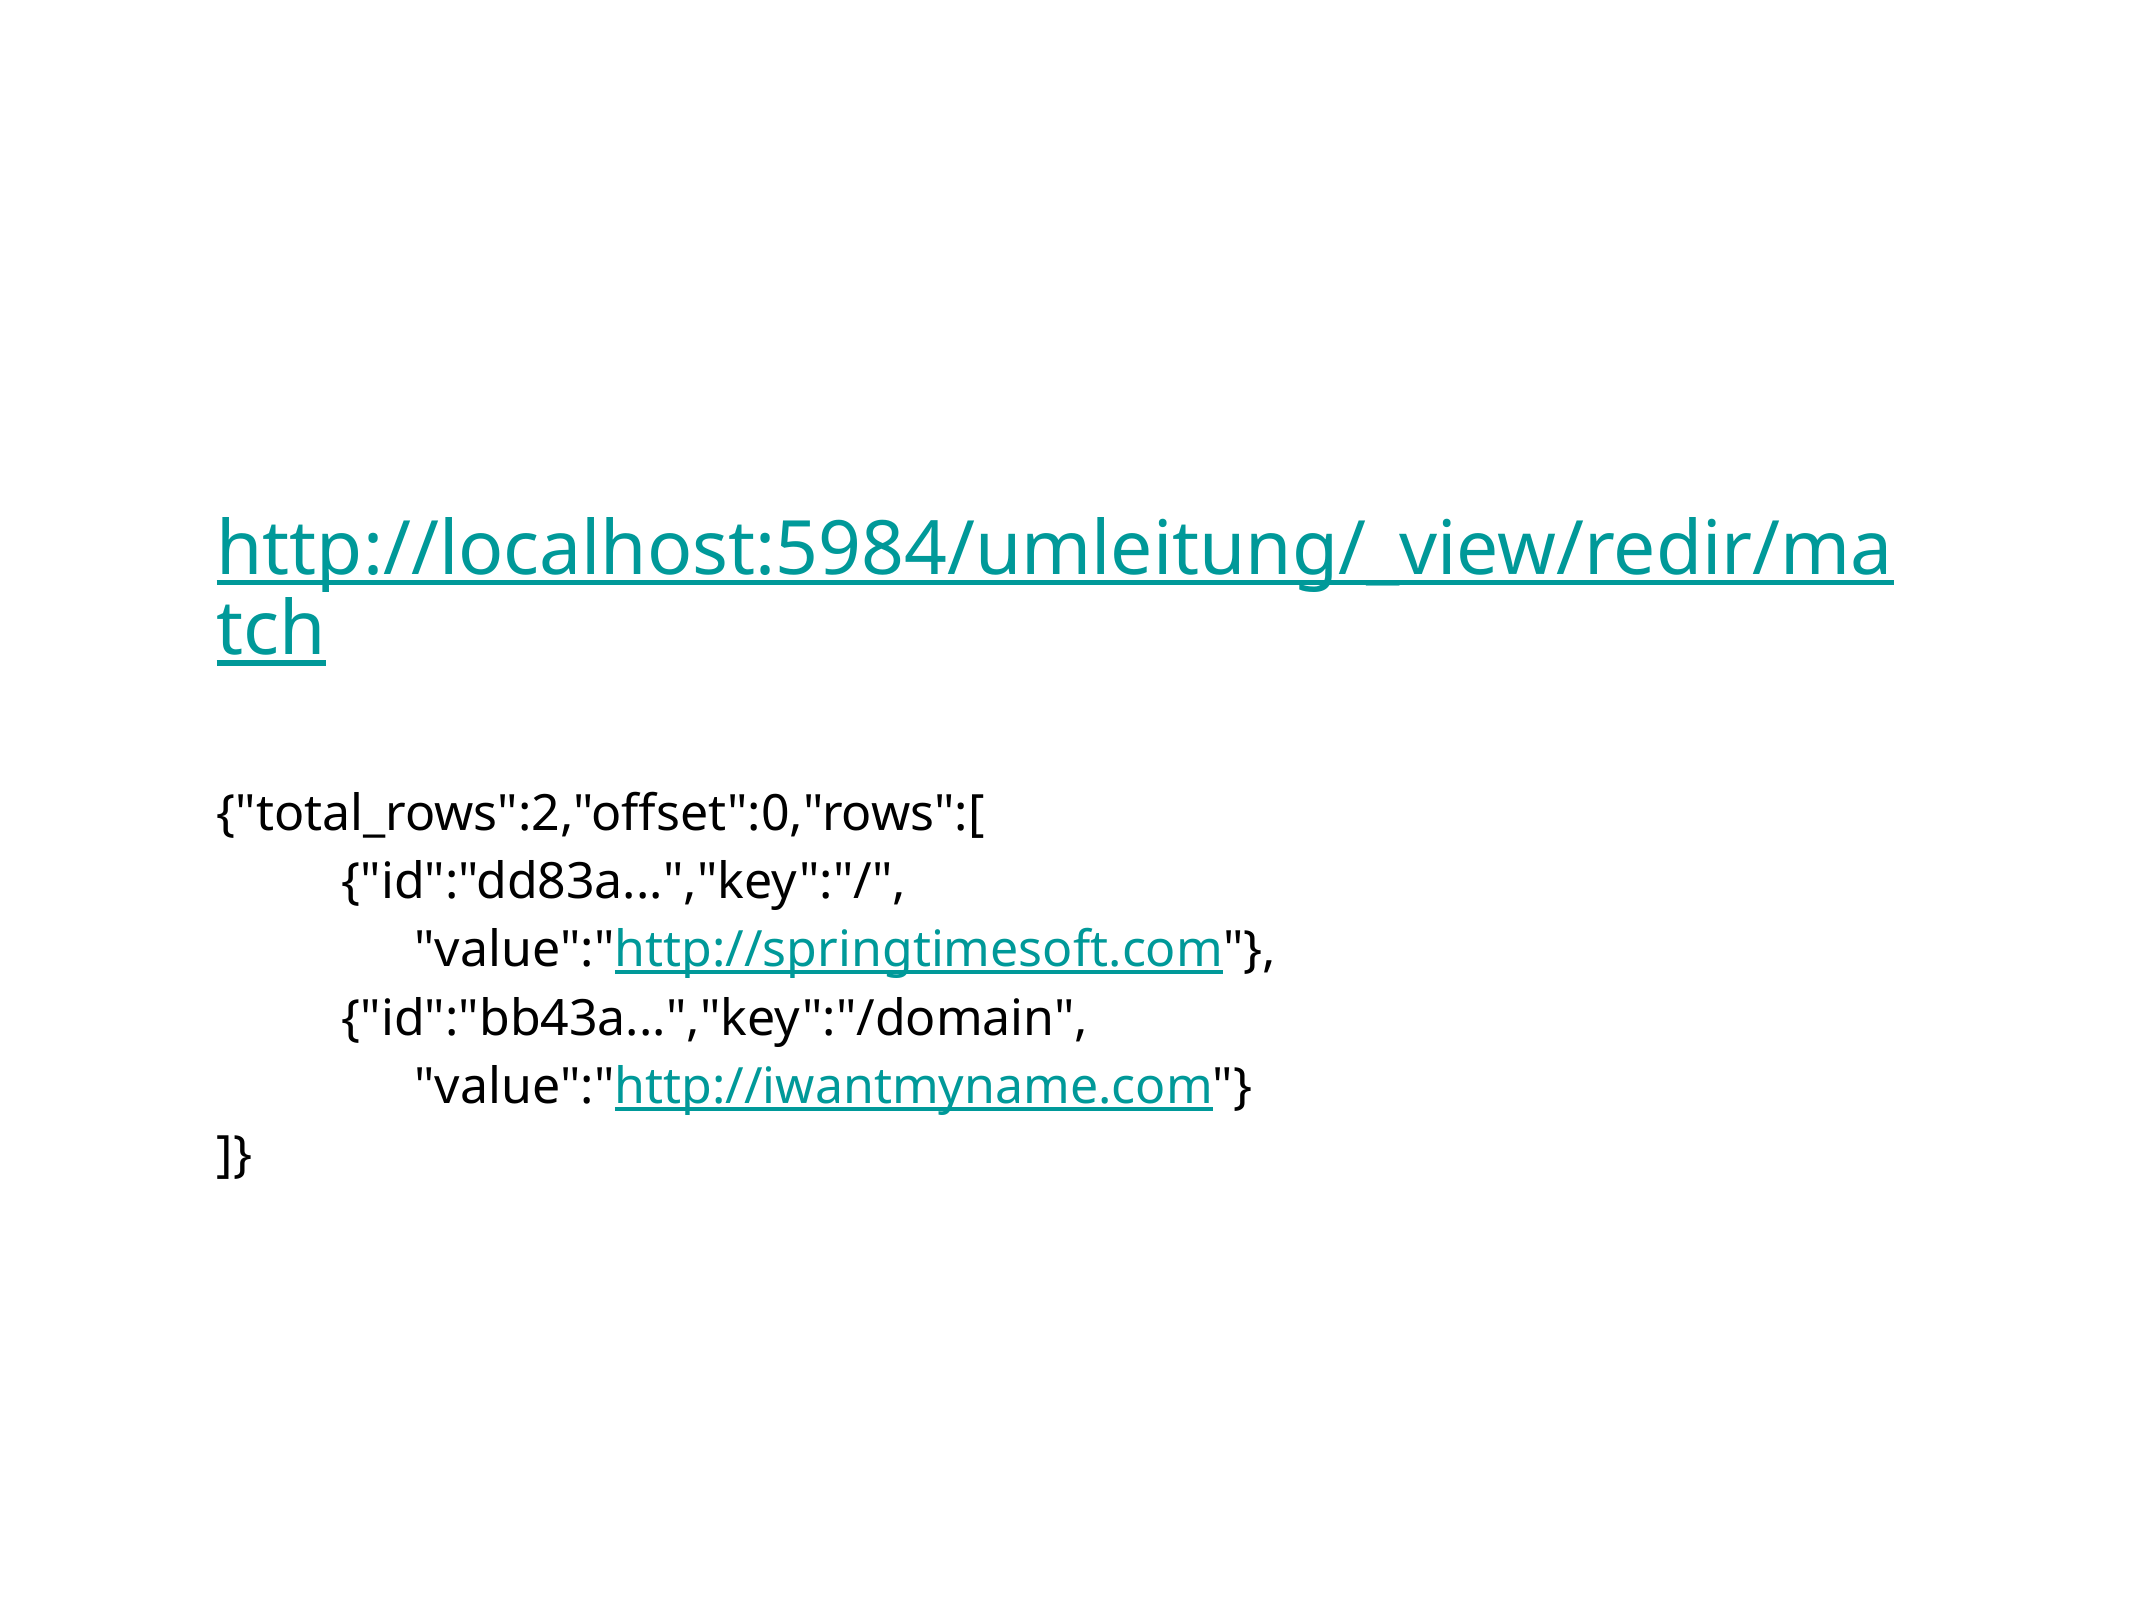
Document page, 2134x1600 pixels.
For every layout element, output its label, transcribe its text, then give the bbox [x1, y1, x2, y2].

list http://localhost:5984/umleitung/_view/redir/match {"total_rows":2,"offset":0,"rows":[ {"id":"dd83a...","key":"/", "value":"http://springtimesoft.com"}, {"id":"bb43a...","key":"/domain", "value":"http://iwantmyname.com"} ]} [208, 208, 1925, 1392]
